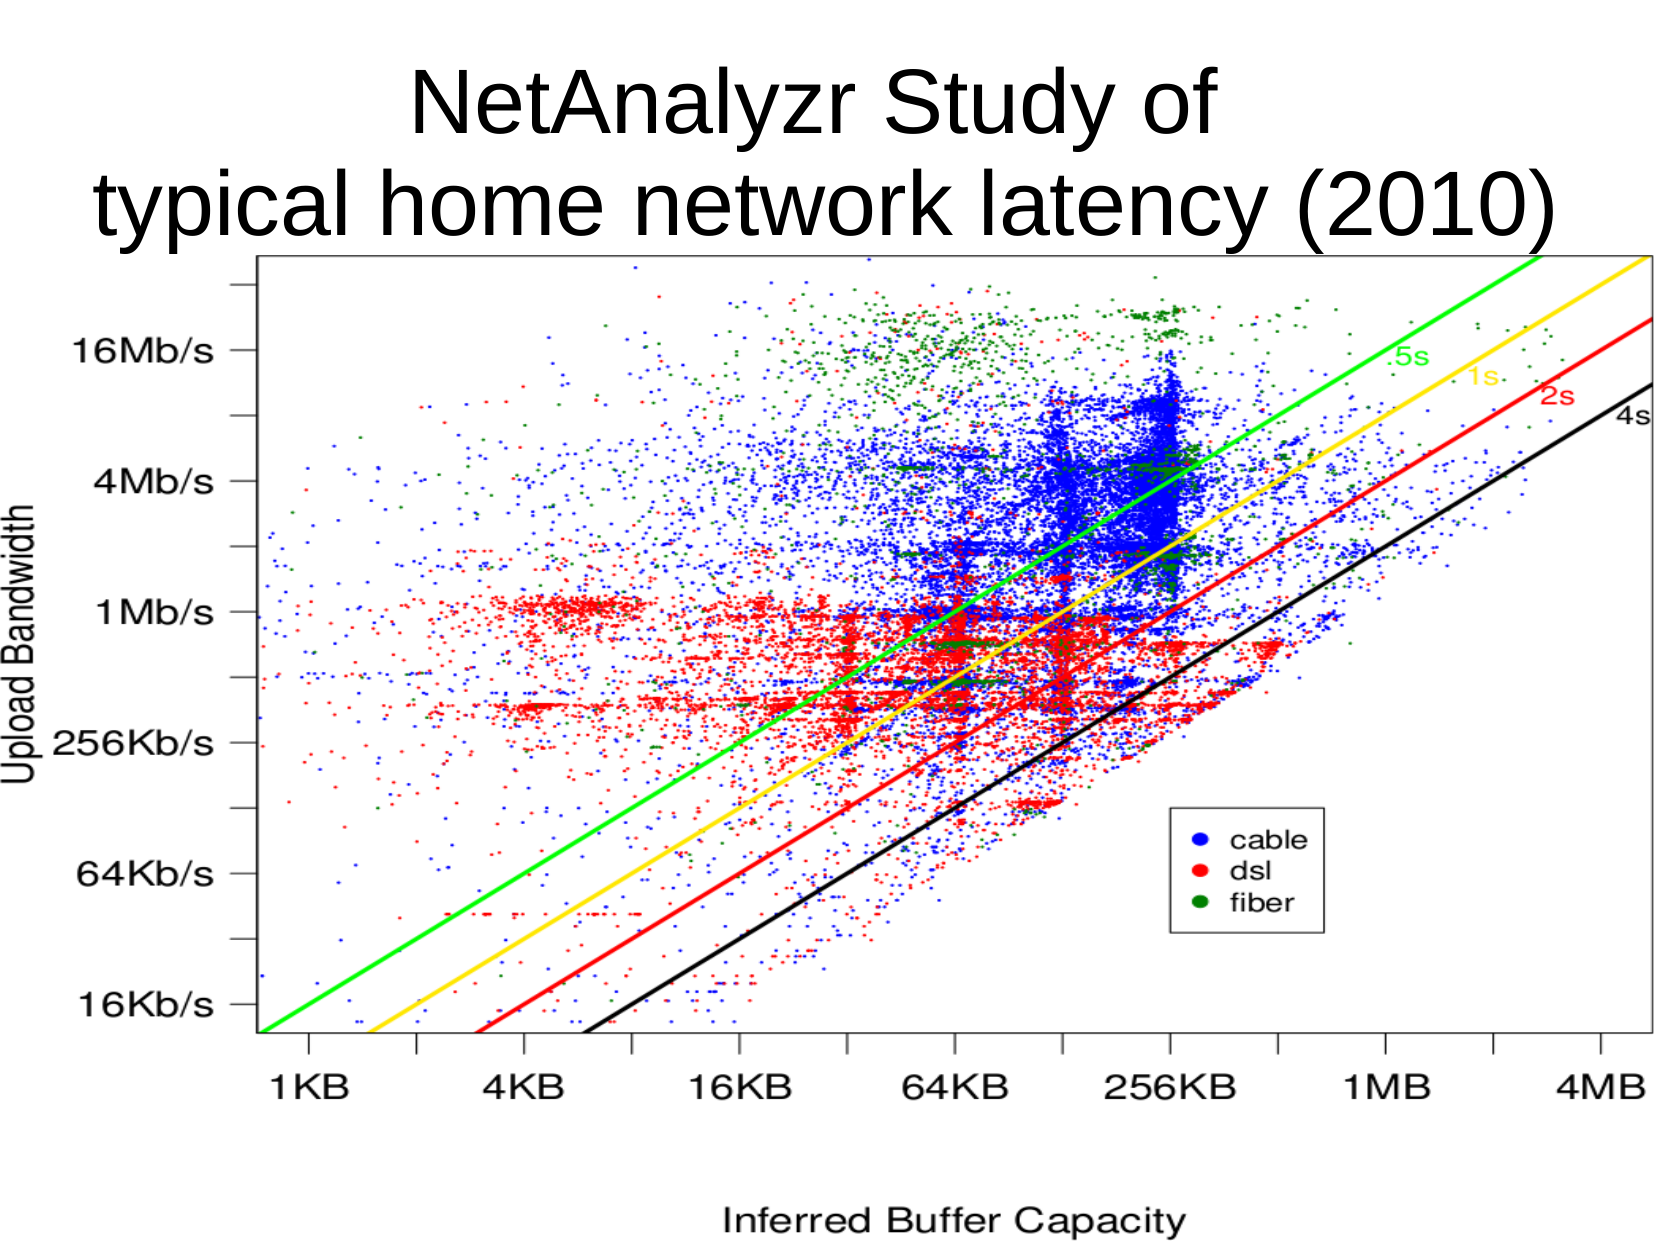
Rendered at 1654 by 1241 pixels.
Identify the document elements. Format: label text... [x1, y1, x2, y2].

picture [0, 254, 1654, 1241]
title NetAnalyzr Study of typical home network latency (2010) [82, 49, 1571, 254]
